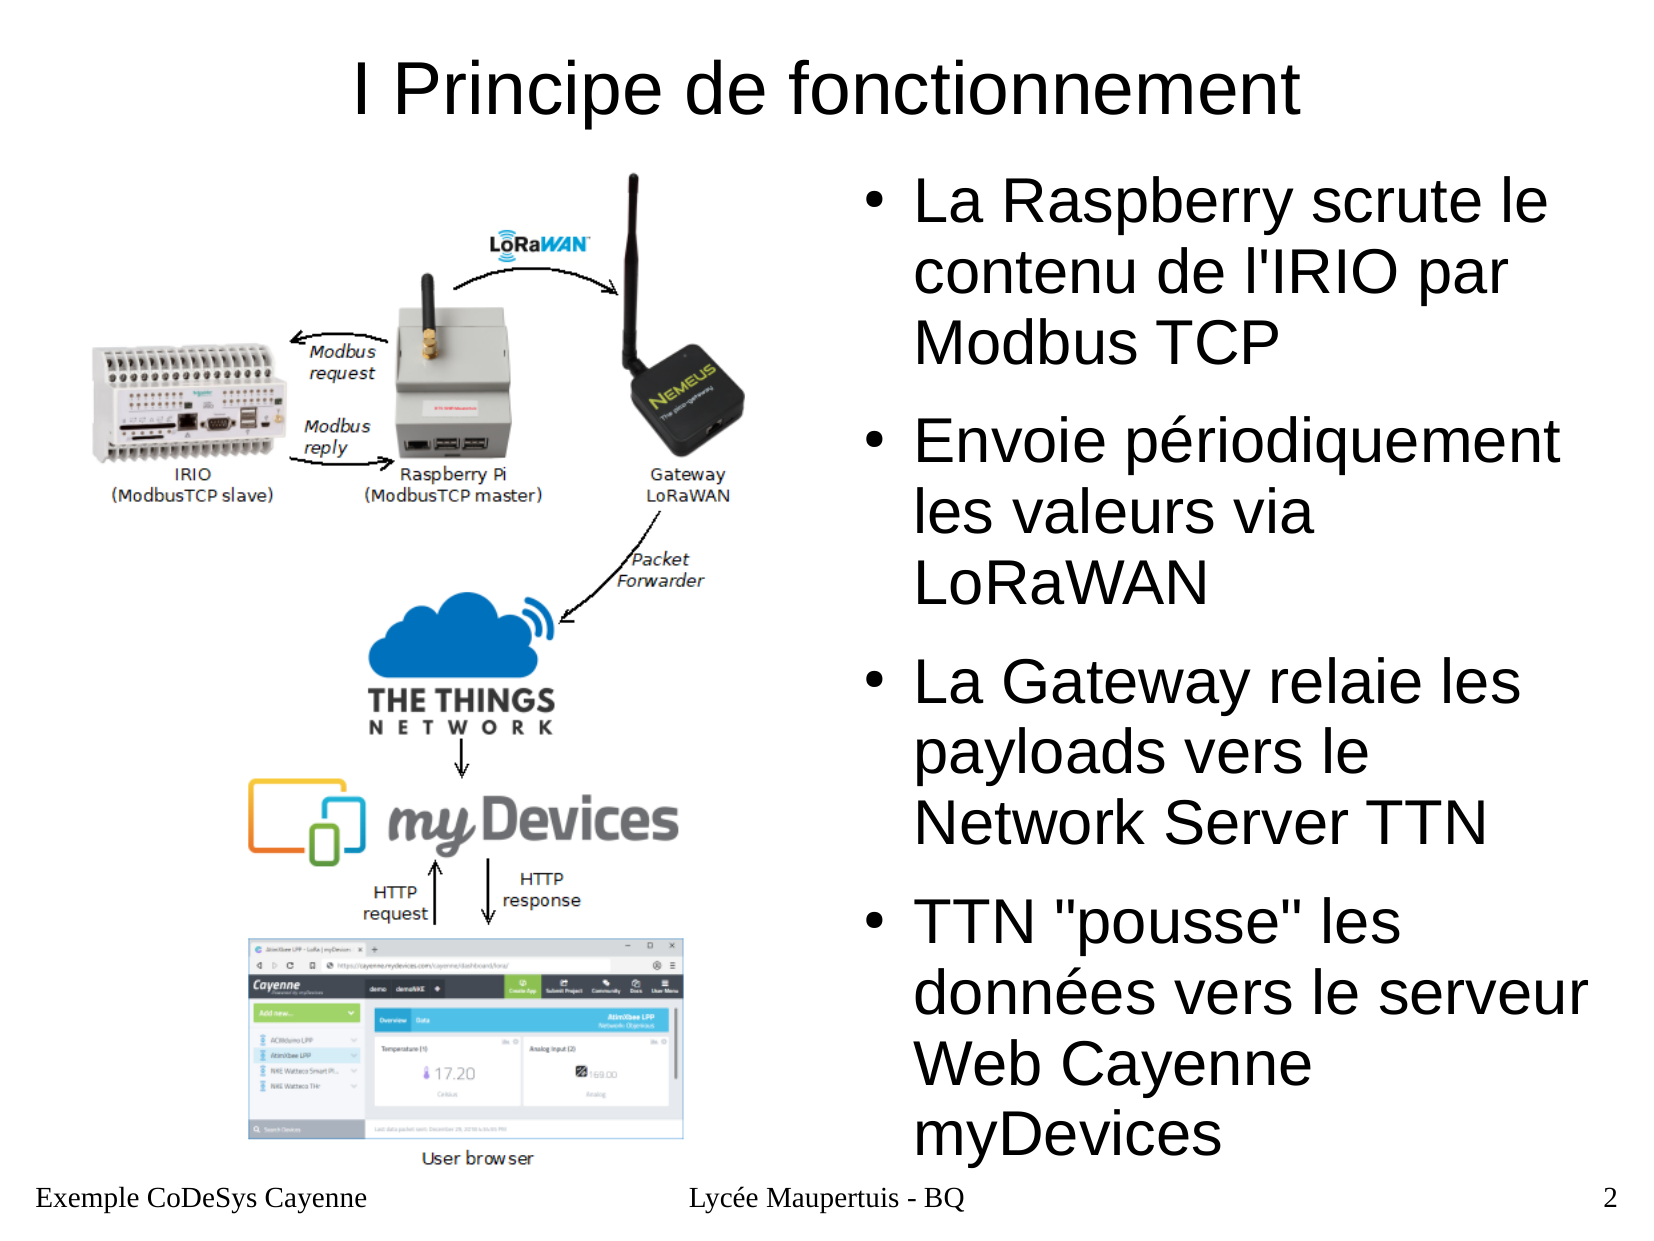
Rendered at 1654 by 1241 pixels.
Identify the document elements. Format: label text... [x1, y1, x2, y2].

title I Principe de fonctionnement [35, 35, 1619, 142]
list La Raspberry scrute le contenu de l'IRIO par Modbus TCP Envoie périodiquement les valeurs via LoRaWAN La Gateway relaie les payloads vers le Network Server TTN TTN "pousse" les données vers le serveur Web Cayenne myDevices [846, 165, 1619, 1170]
picture [90, 165, 753, 1170]
